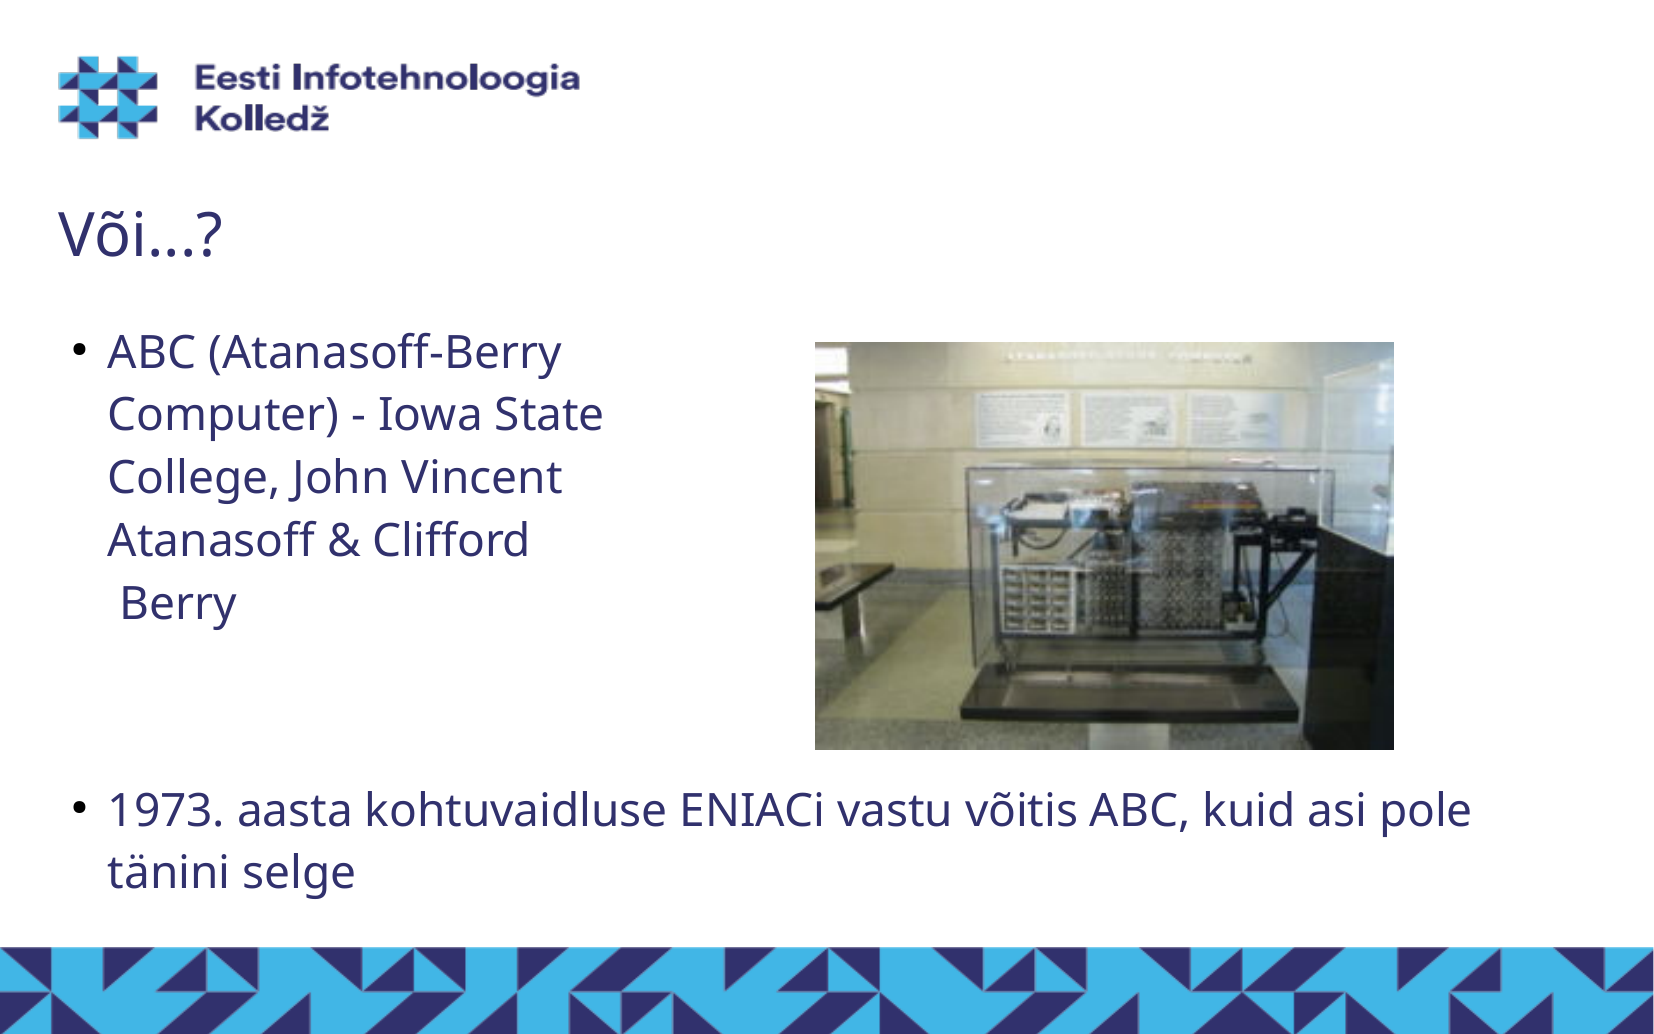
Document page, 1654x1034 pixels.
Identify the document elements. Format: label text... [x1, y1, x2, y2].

list ABC (Atanasoff-Berry Computer) - Iowa State College, John Vincent Atanasoff & Clifford Berry 1973. aasta kohtuvaidluse ENIACi vastu võitis ABC, kuid asi pole tänini selge [59, 318, 1489, 910]
title Või...? [59, 158, 1489, 308]
